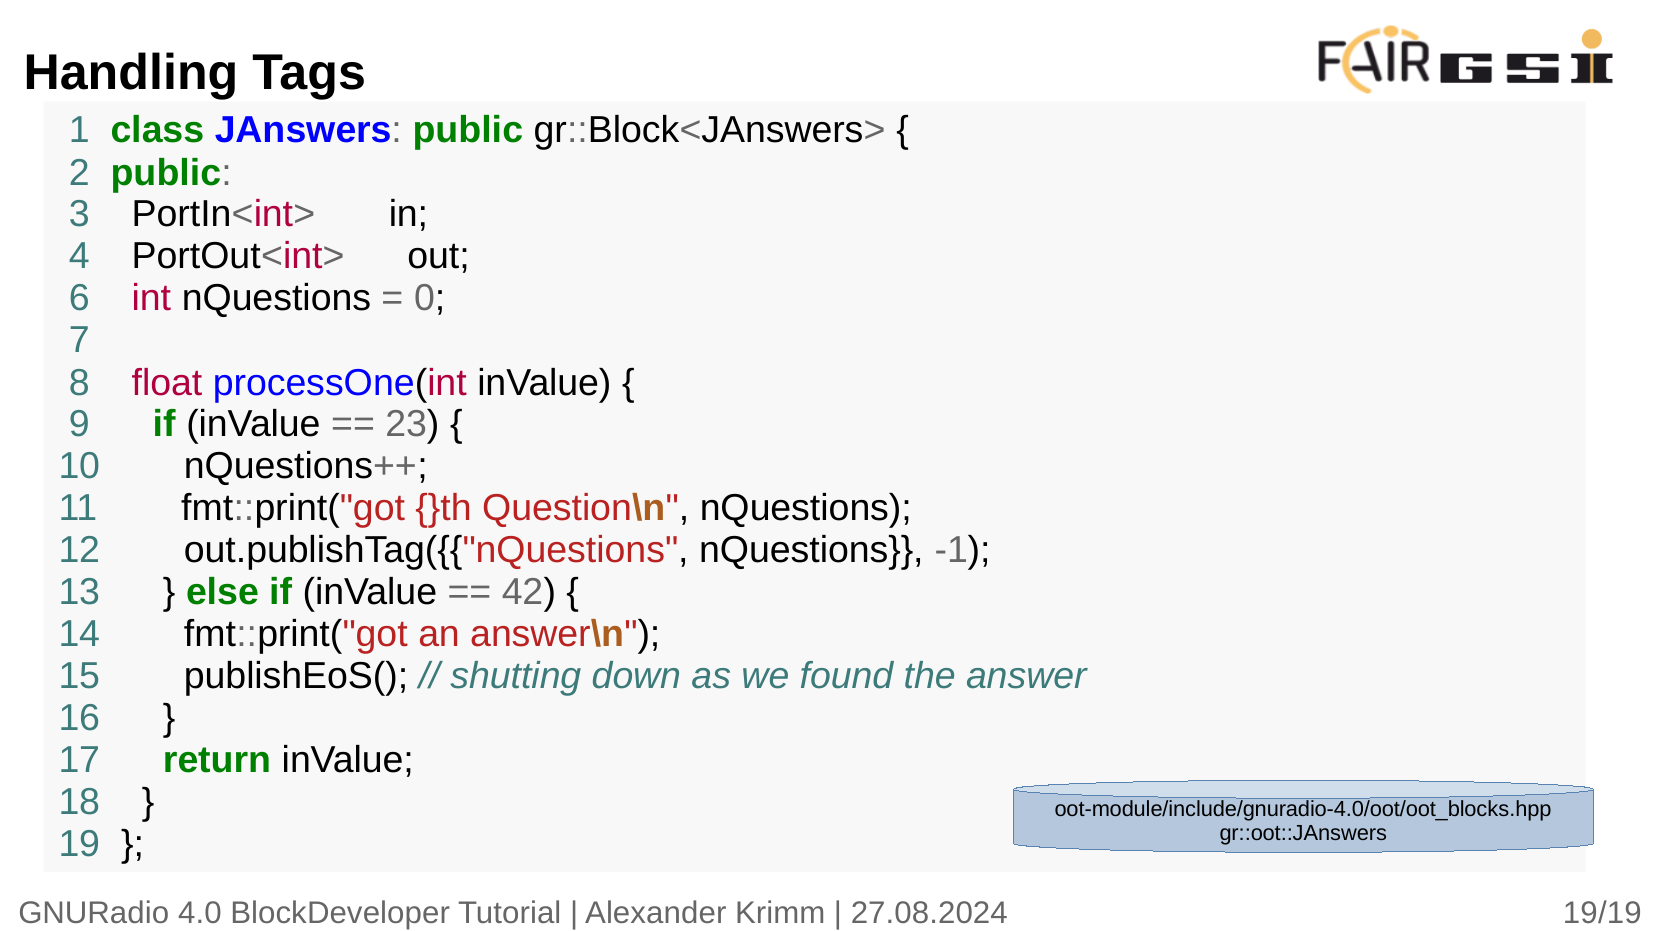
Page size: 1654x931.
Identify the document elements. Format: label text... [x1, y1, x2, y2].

title Handling Tags [23, 5, 1638, 139]
text_box oot-module/include/gnuradio-4.0/oot/oot_blocks.hpp gr::oot::JAnswers [1013, 790, 1594, 853]
text_box 1 class JAnswers: public gr::Block<JAnswers> { 2 public: 3 PortIn<int> in; 4 PortOut<int> out; 6 int nQuestions = 0; 7 8 float processOne(int inValue) { 9 if (inValue == 23) { 10 nQuestions++; 11 fmt::print("got {}th Question\n", nQuestions); 12 out.publishTag({{"nQuestions", nQuestions}}, -1); 13 } else if (inValue == 42) { 14 fmt::print("got an answer\n"); 15 publishEoS(); // shutting down as we found the answer 16 } 17 return inValue; 18 } 19 }; [43, 101, 1586, 873]
